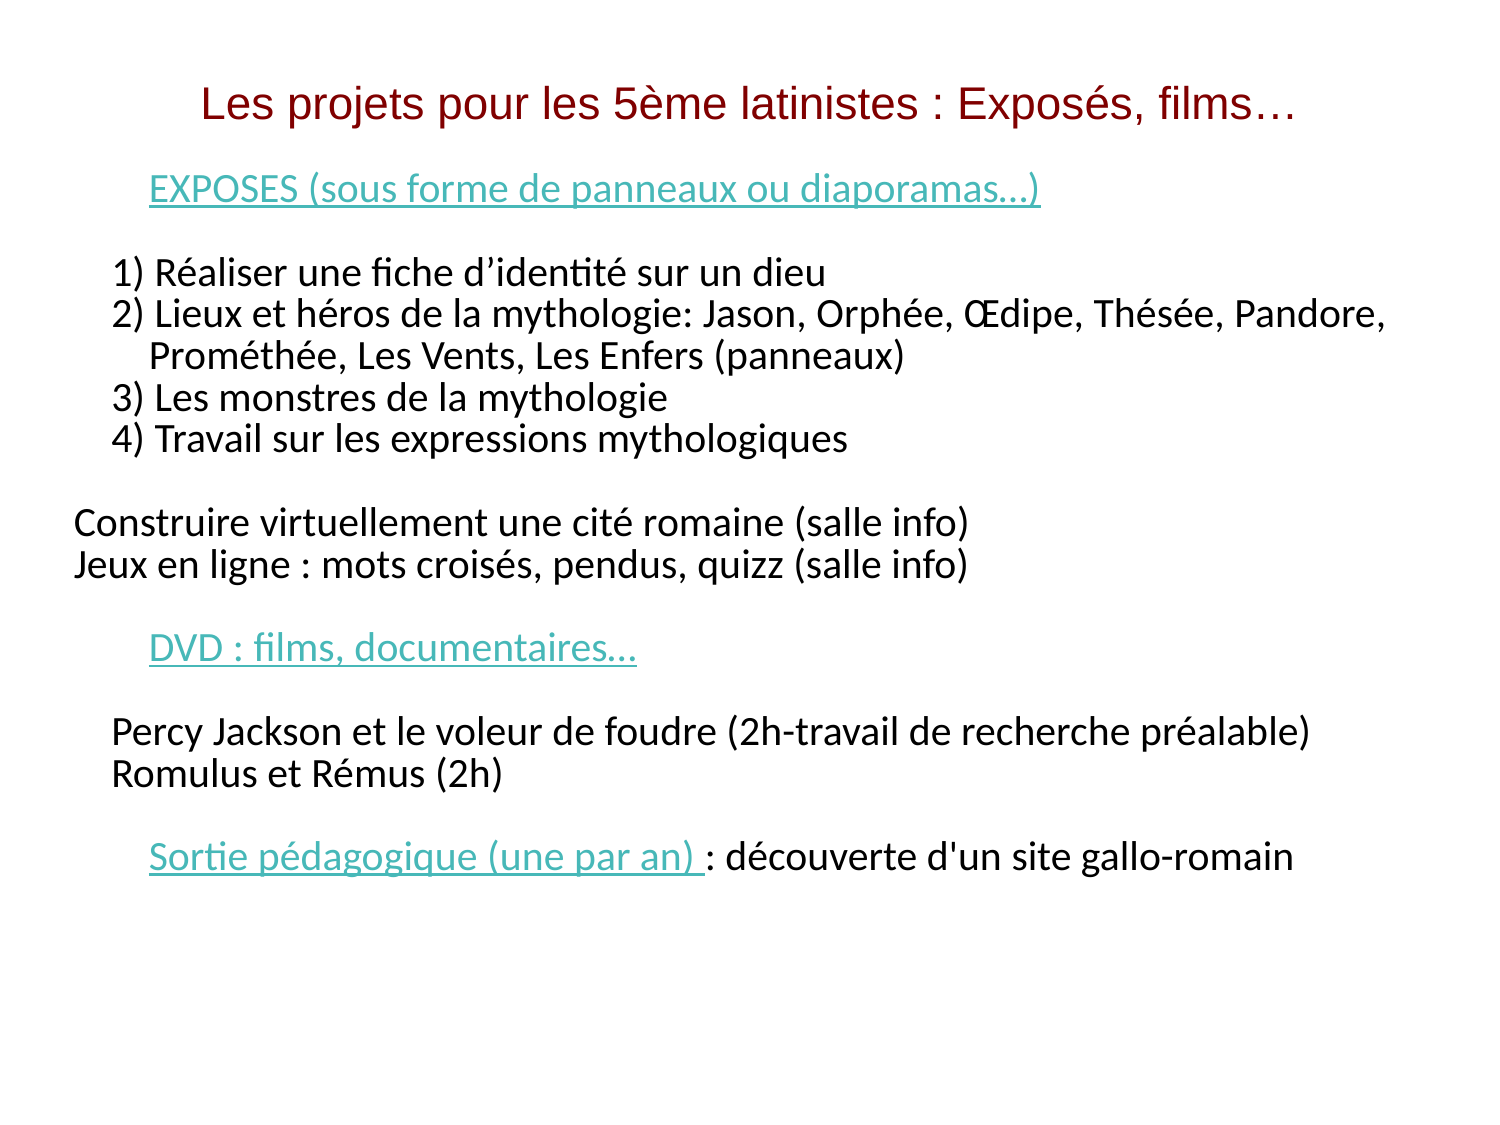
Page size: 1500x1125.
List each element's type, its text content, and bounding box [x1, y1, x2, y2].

text_box Les projets pour les 5ème latinistes : Exposés, films… EXPOSES (sous forme de panneaux ou diaporamas…) 1) Réaliser une fiche d’identité sur un dieu 2) Lieux et héros de la mythologie: Jason, Orphée, Œdipe, Thésée, Pandore, Prométhée, Les Vents, Les Enfers (panneaux) 3) Les monstres de la mythologie 4) Travail sur les expressions mythologiques Construire virtuellement une cité romaine (salle info) Jeux en ligne : mots croisés, pendus, quizz (salle info) DVD : films, documentaires… Percy Jackson et le voleur de foudre (2h-travail de recherche préalable) Romulus et Rémus (2h) Sortie pédagogique (une par an) : découverte d'un site gallo-romain [59, 70, 1441, 1056]
